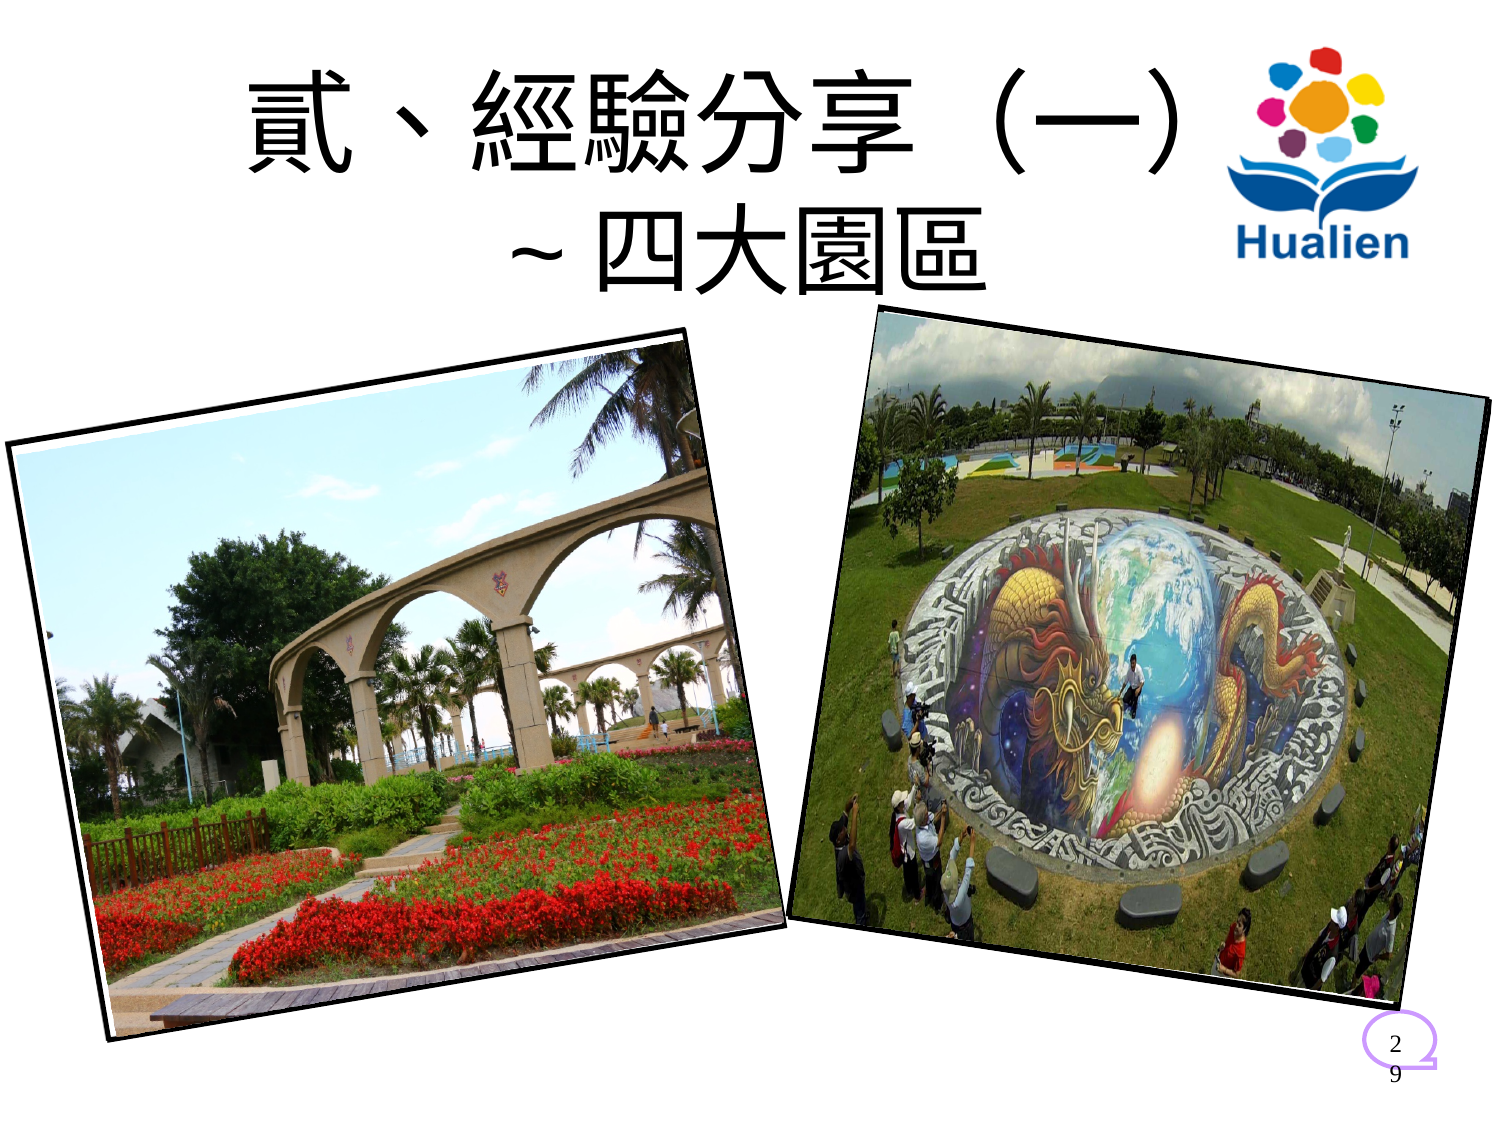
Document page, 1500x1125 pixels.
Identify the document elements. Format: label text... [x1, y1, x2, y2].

title 貳、經驗分享（一） ~四大園區 [75, 45, 1426, 303]
picture [15, 339, 784, 1037]
picture [791, 311, 1485, 1002]
text_box 29 [1364, 1011, 1436, 1068]
